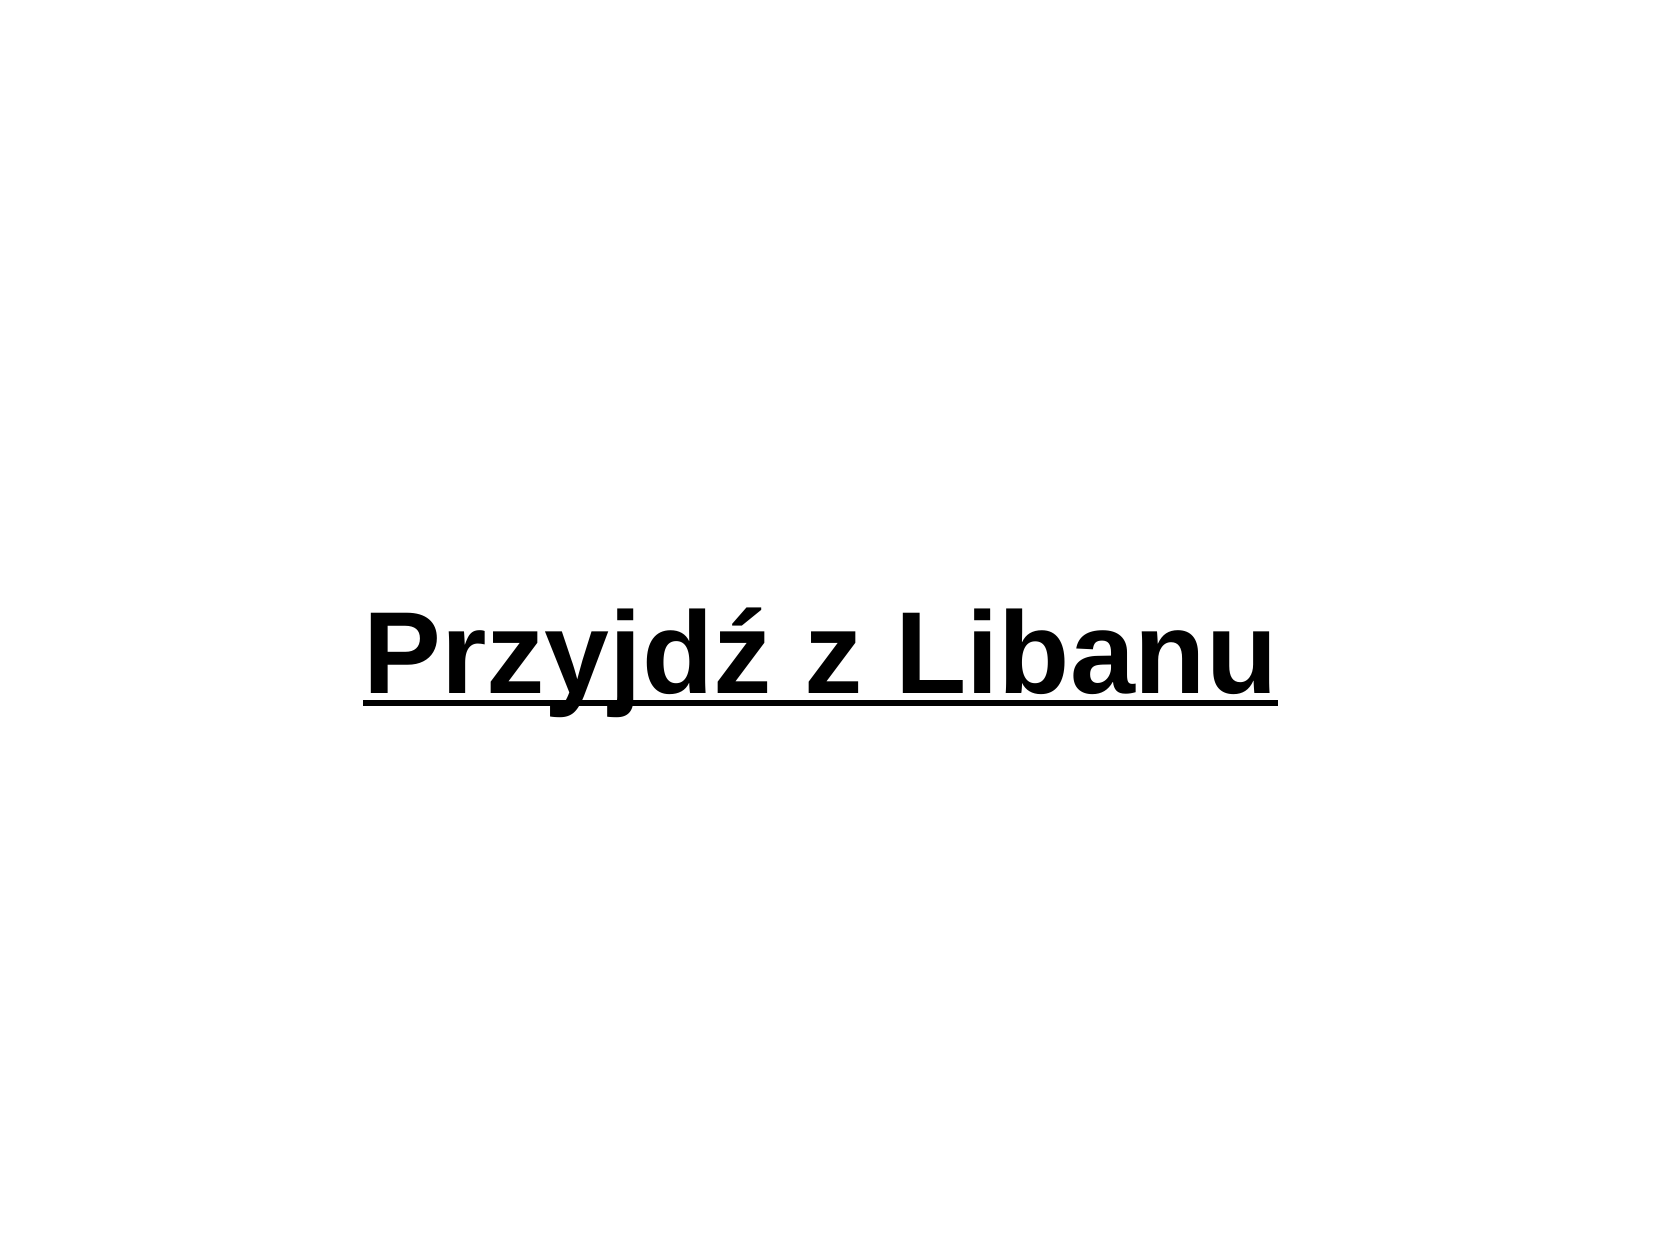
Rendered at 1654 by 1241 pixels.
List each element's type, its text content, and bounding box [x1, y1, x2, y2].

subtitle Przyjdź z Libanu [0, 0, 1642, 1241]
